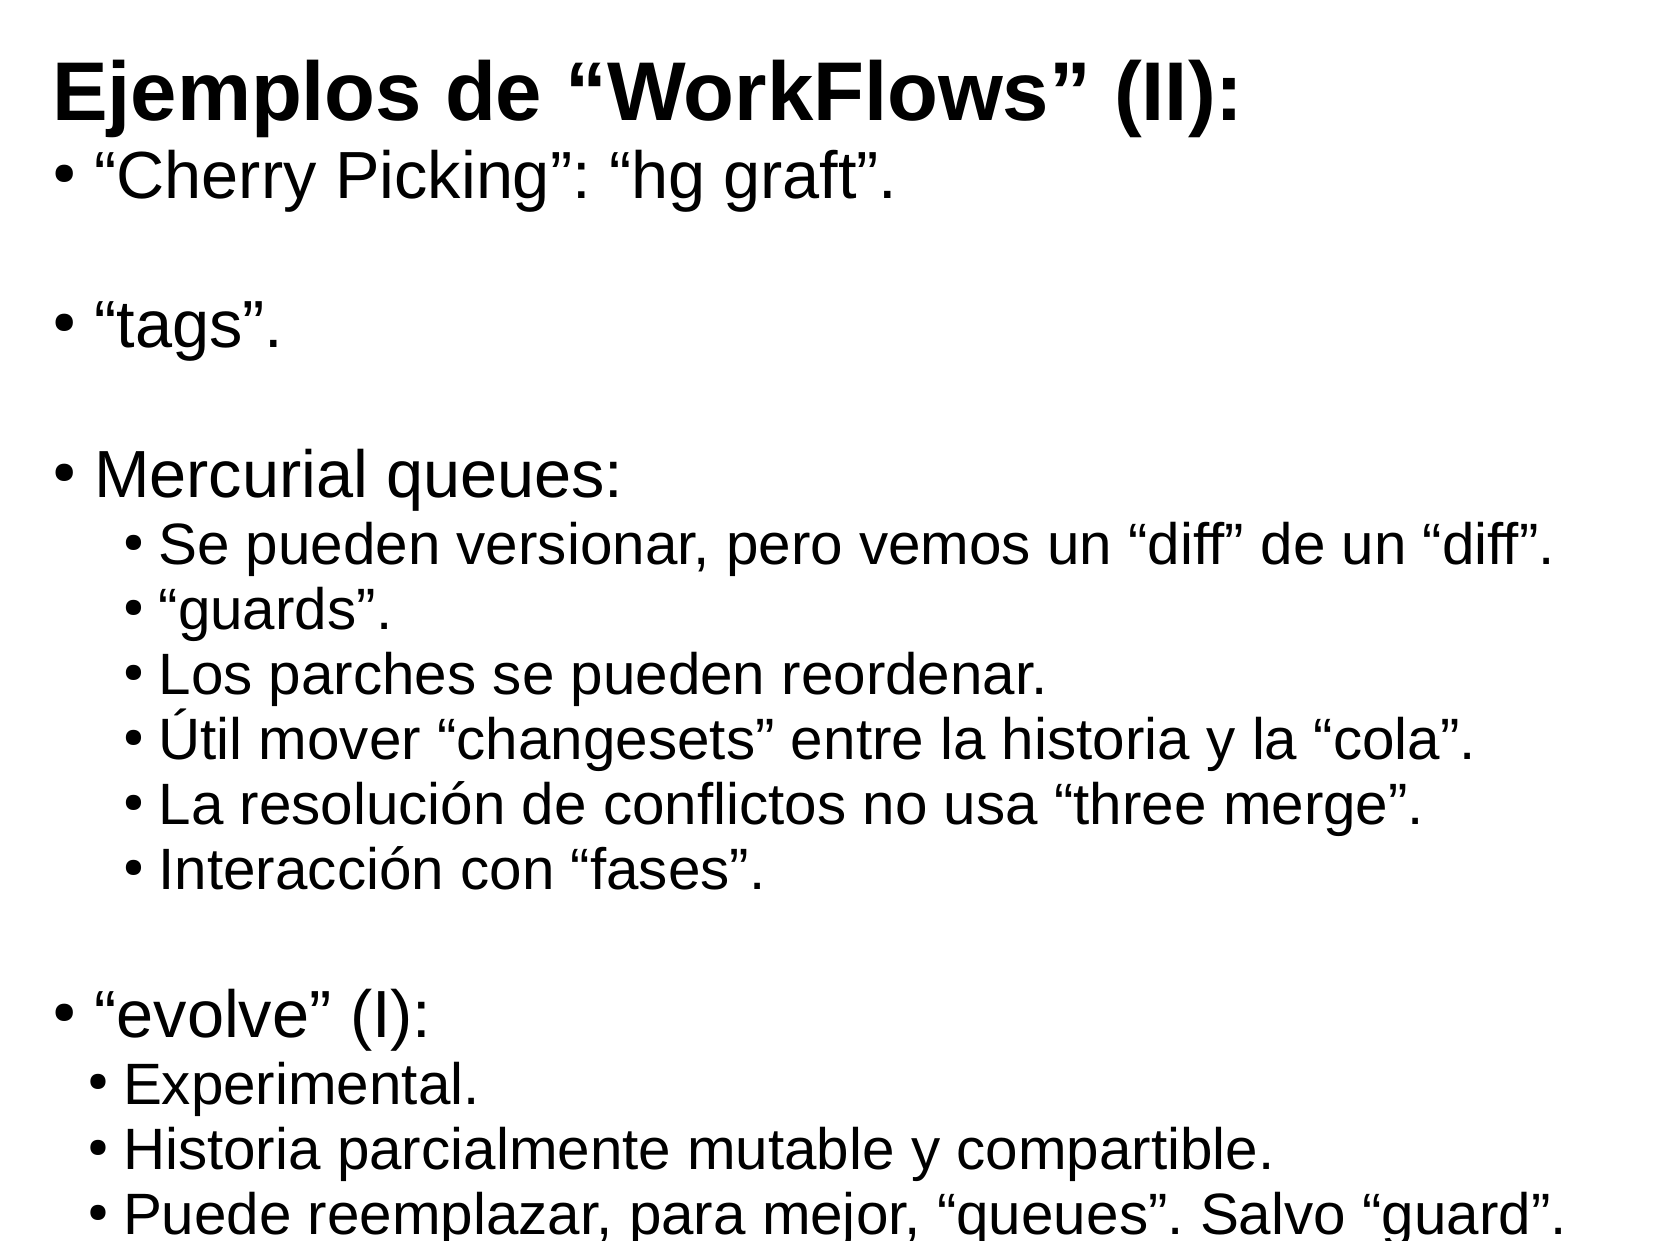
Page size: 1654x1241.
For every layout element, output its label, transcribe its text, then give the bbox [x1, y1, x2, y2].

text_box Ejemplos de “WorkFlows” (II): “Cherry Picking”: “hg graft”. “tags”. Mercurial queues: Se pueden versionar, pero vemos un “diff” de un “diff”. “guards”. Los parches se pueden reordenar. Útil mover “changesets” entre la historia y la “cola”. La resolución de conflictos no usa “three merge”. Interacción con “fases”. “evolve” (I): Experimental. Historia parcialmente mutable y compartible. Puede reemplazar, para mejor, “queues”. Salvo “guard”. [37, 37, 1613, 1241]
